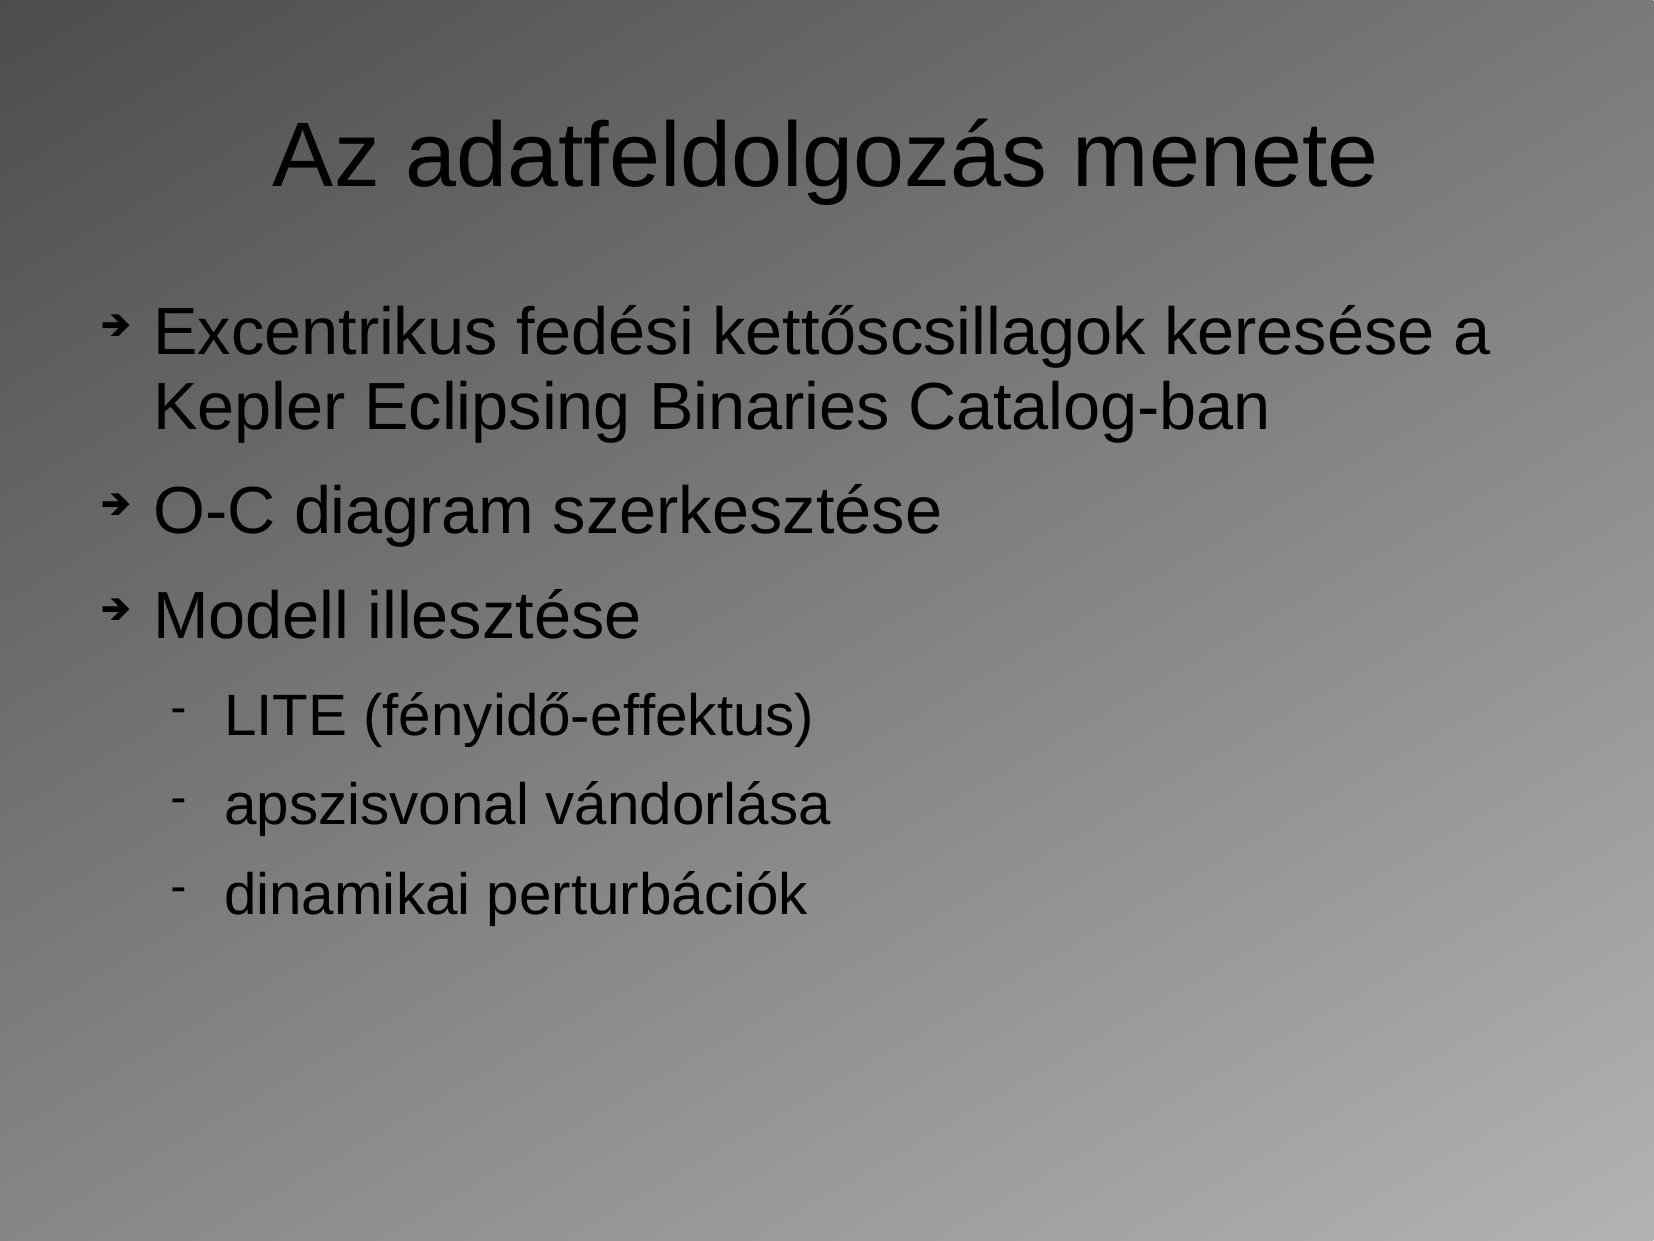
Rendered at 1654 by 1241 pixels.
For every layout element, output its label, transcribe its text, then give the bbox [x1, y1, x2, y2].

list Excentrikus fedési kettőscsillagok keresése a Kepler Eclipsing Binaries Catalog-ban O-C diagram szerkesztése Modell illesztése LITE (fényidő-effektus) apszisvonal vándorlása dinamikai perturbációk [82, 290, 1571, 1010]
title Az adatfeldolgozás menete [82, 49, 1571, 257]
